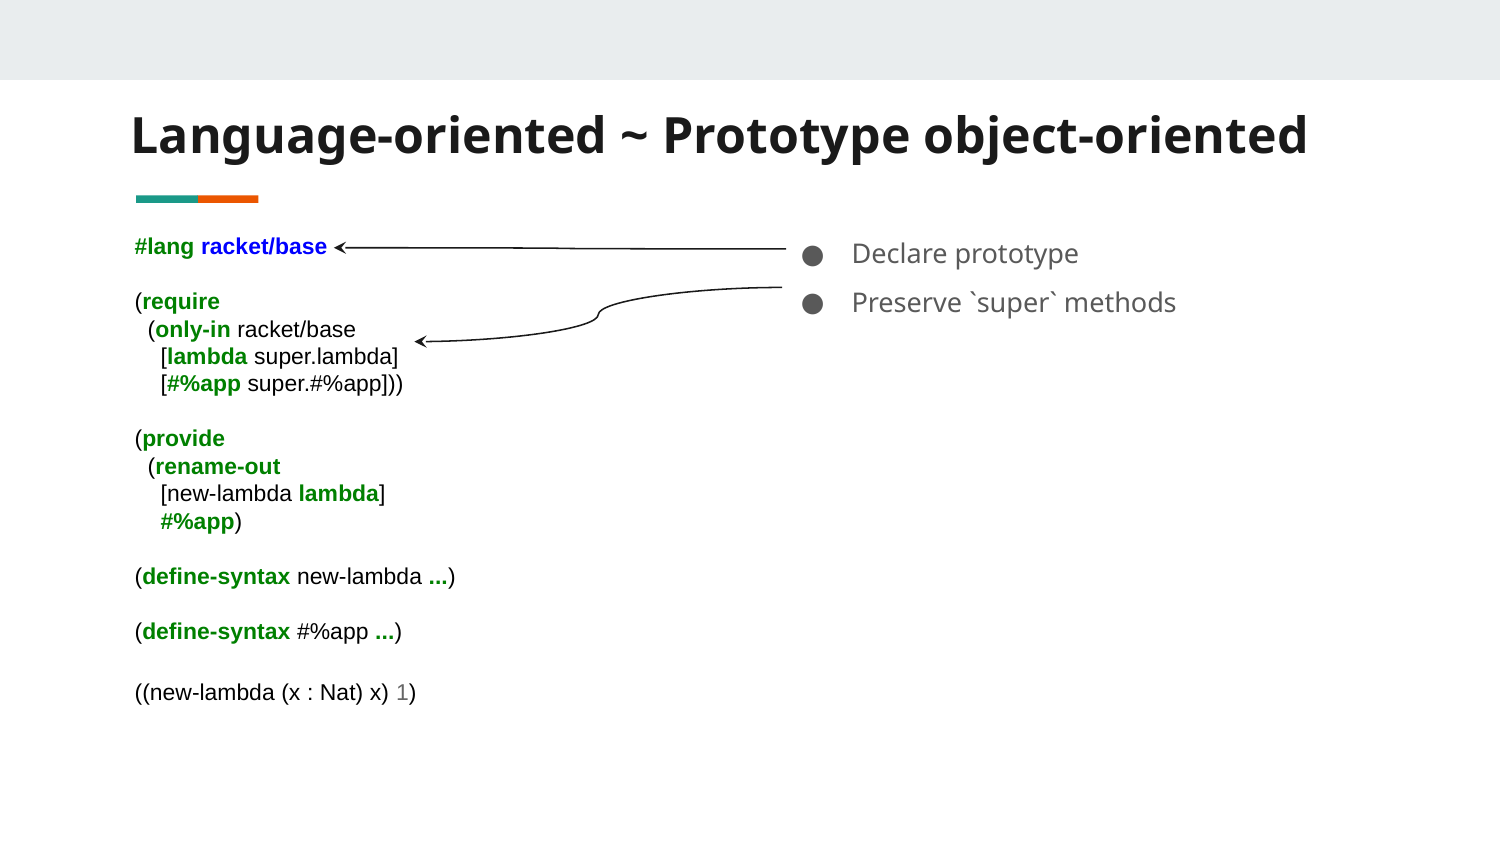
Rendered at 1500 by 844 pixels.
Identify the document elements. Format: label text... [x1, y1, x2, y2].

list Declare prototype Preserve `super` methods [761, 216, 1381, 712]
title Language-oriented ~ Prototype object-oriented [119, 93, 1381, 182]
list #lang racket/base (require (only-in racket/base [lambda super.lambda] [#%app super.#%app])) (provide (rename-out [new-lambda lambda] #%app) (define-syntax new-lambda ...) (define-syntax #%app ...) ((new-lambda (x : Nat) x) 1) [119, 216, 739, 712]
